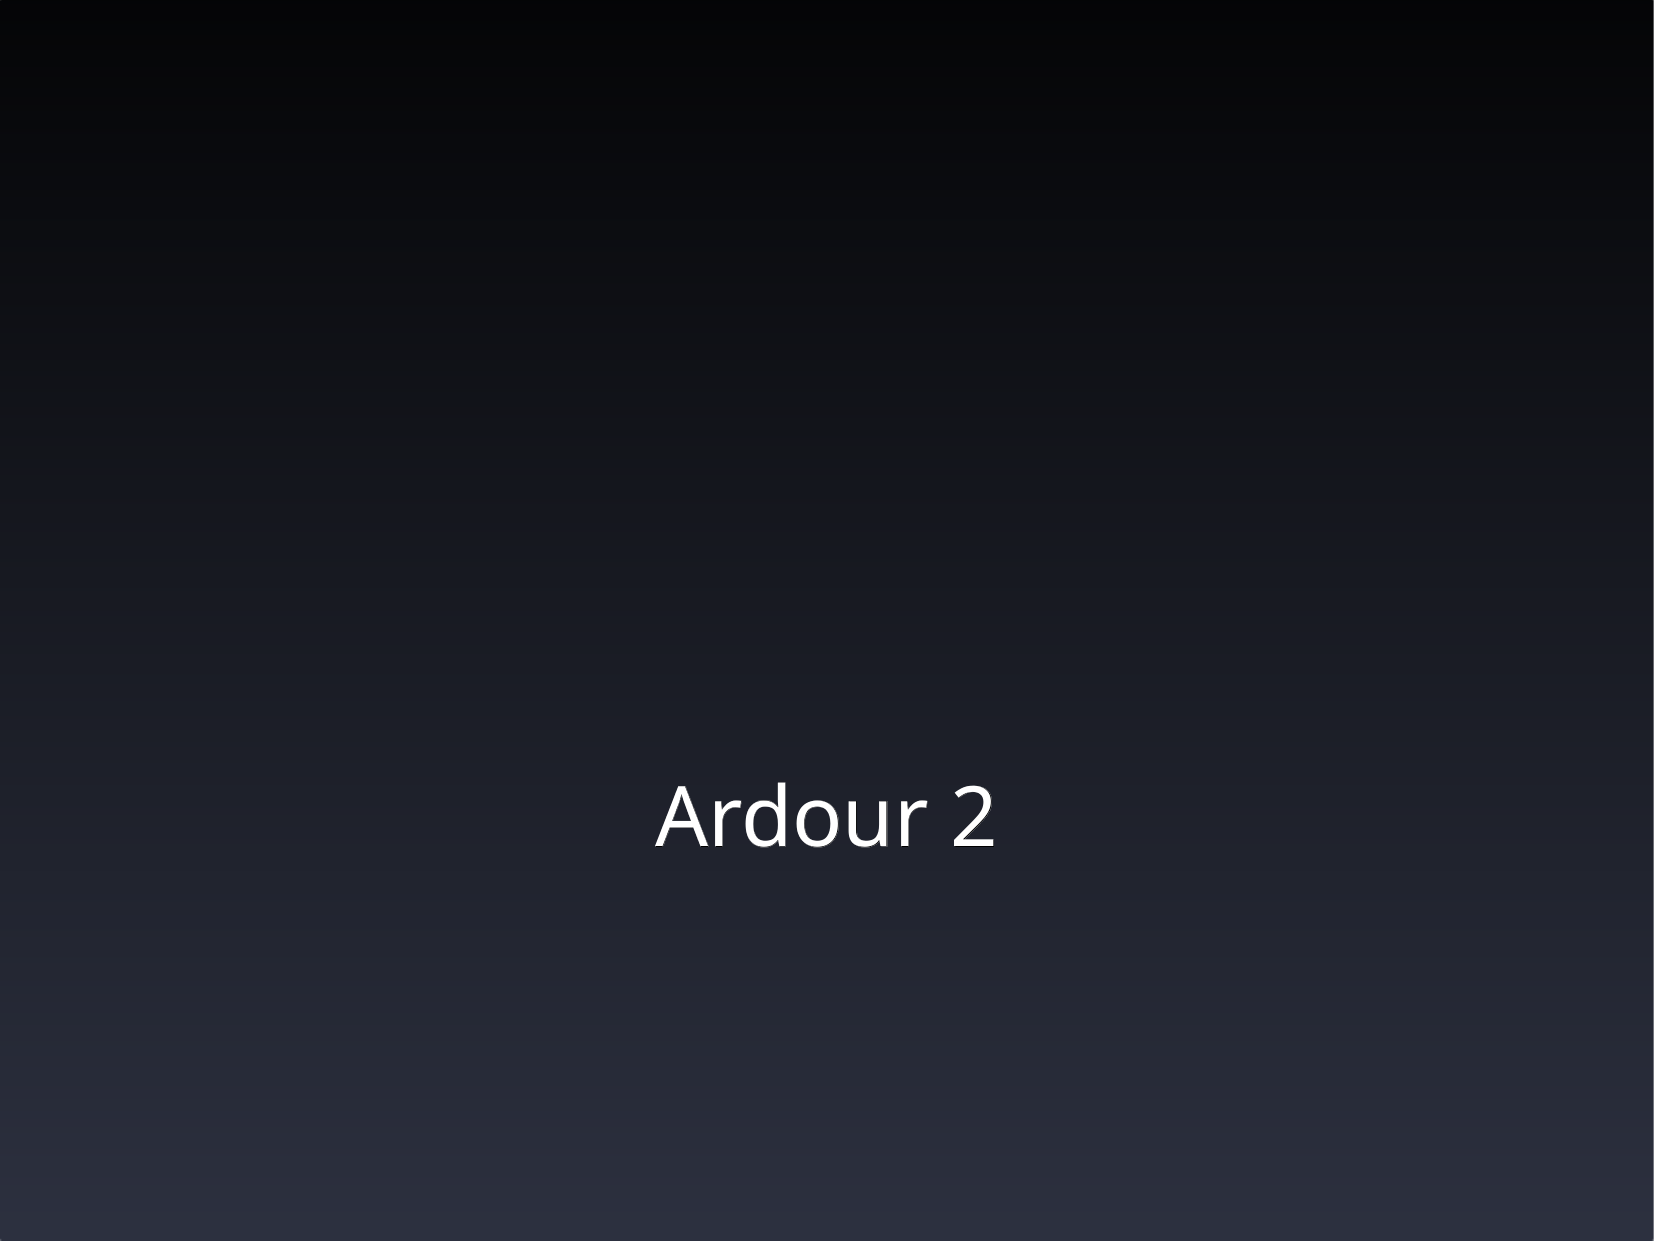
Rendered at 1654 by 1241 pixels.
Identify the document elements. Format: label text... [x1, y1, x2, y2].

picture [0, 0, 1654, 1241]
text_box Ardour 2 [206, 750, 1447, 860]
